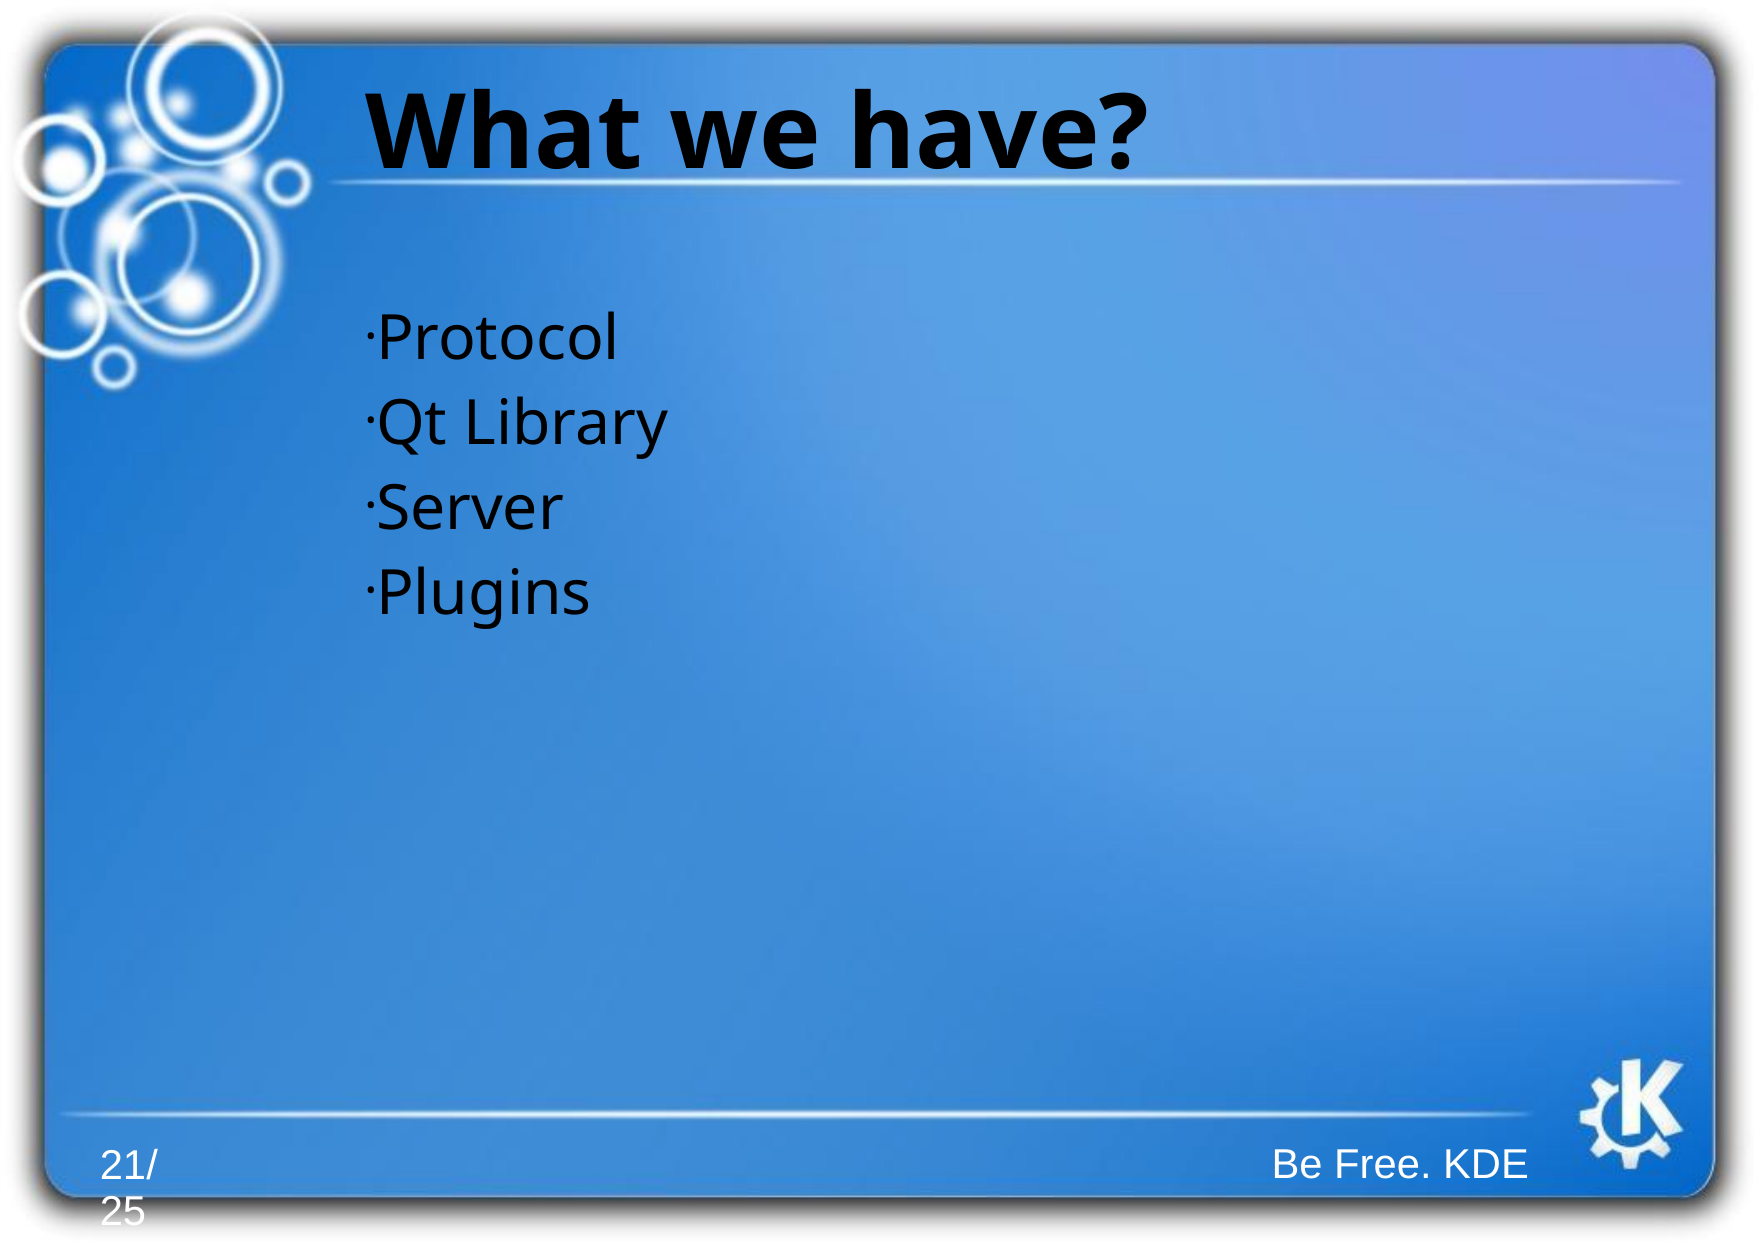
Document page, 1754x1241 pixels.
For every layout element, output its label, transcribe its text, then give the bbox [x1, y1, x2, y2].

title What we have? [350, 49, 1649, 174]
list Protocol Qt Library Server Plugins [350, 285, 1649, 1079]
picture [0, 0, 1754, 1241]
